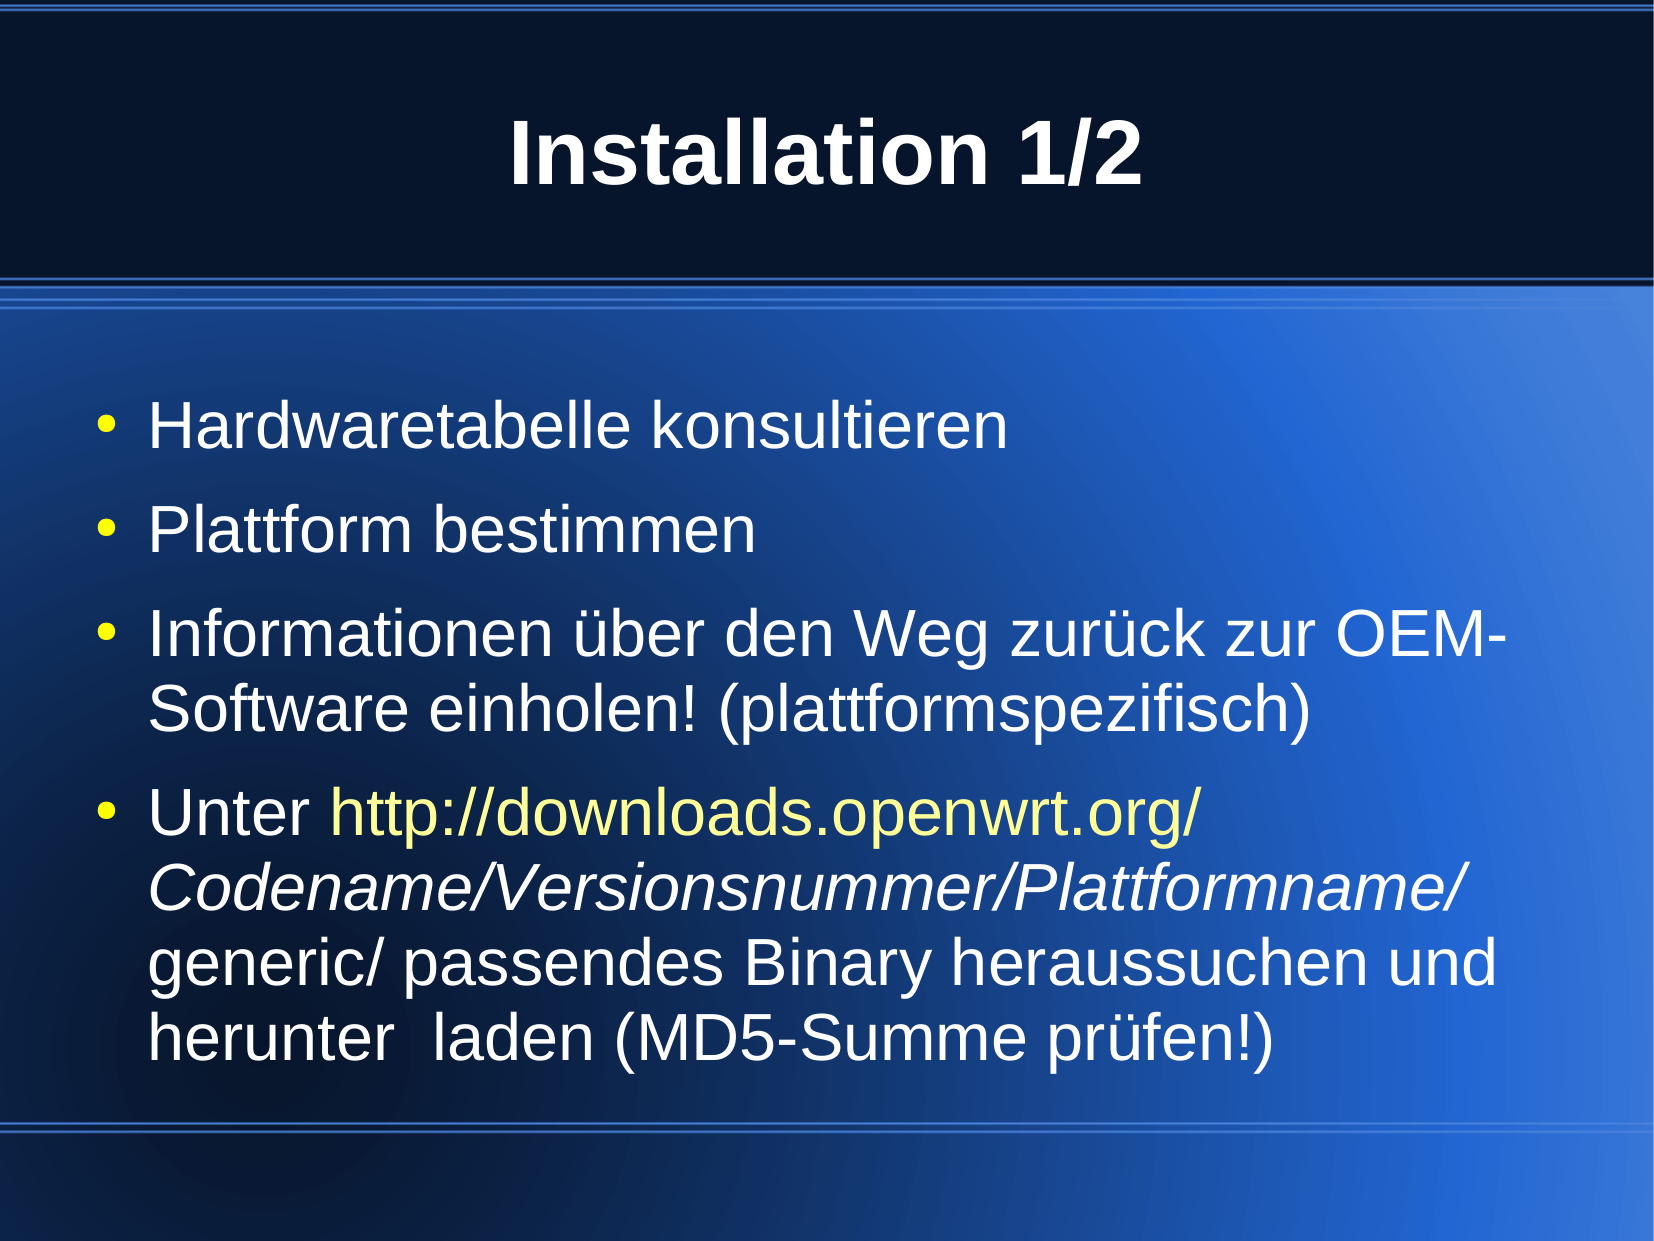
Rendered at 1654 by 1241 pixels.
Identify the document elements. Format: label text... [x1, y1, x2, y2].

picture [0, 0, 1654, 1241]
title Installation 1/2 [82, 56, 1571, 250]
list Hardwaretabelle konsultieren Plattform bestimmen Informationen über den Weg zurück zur OEM-Software einholen! (plattformspezifisch) Unter http://downloads.openwrt.org/ Codename/Versionsnummer/Plattformname/ generic/ passendes Binary heraussuchen und herunter laden (MD5-Summe prüfen!) [76, 387, 1566, 1097]
